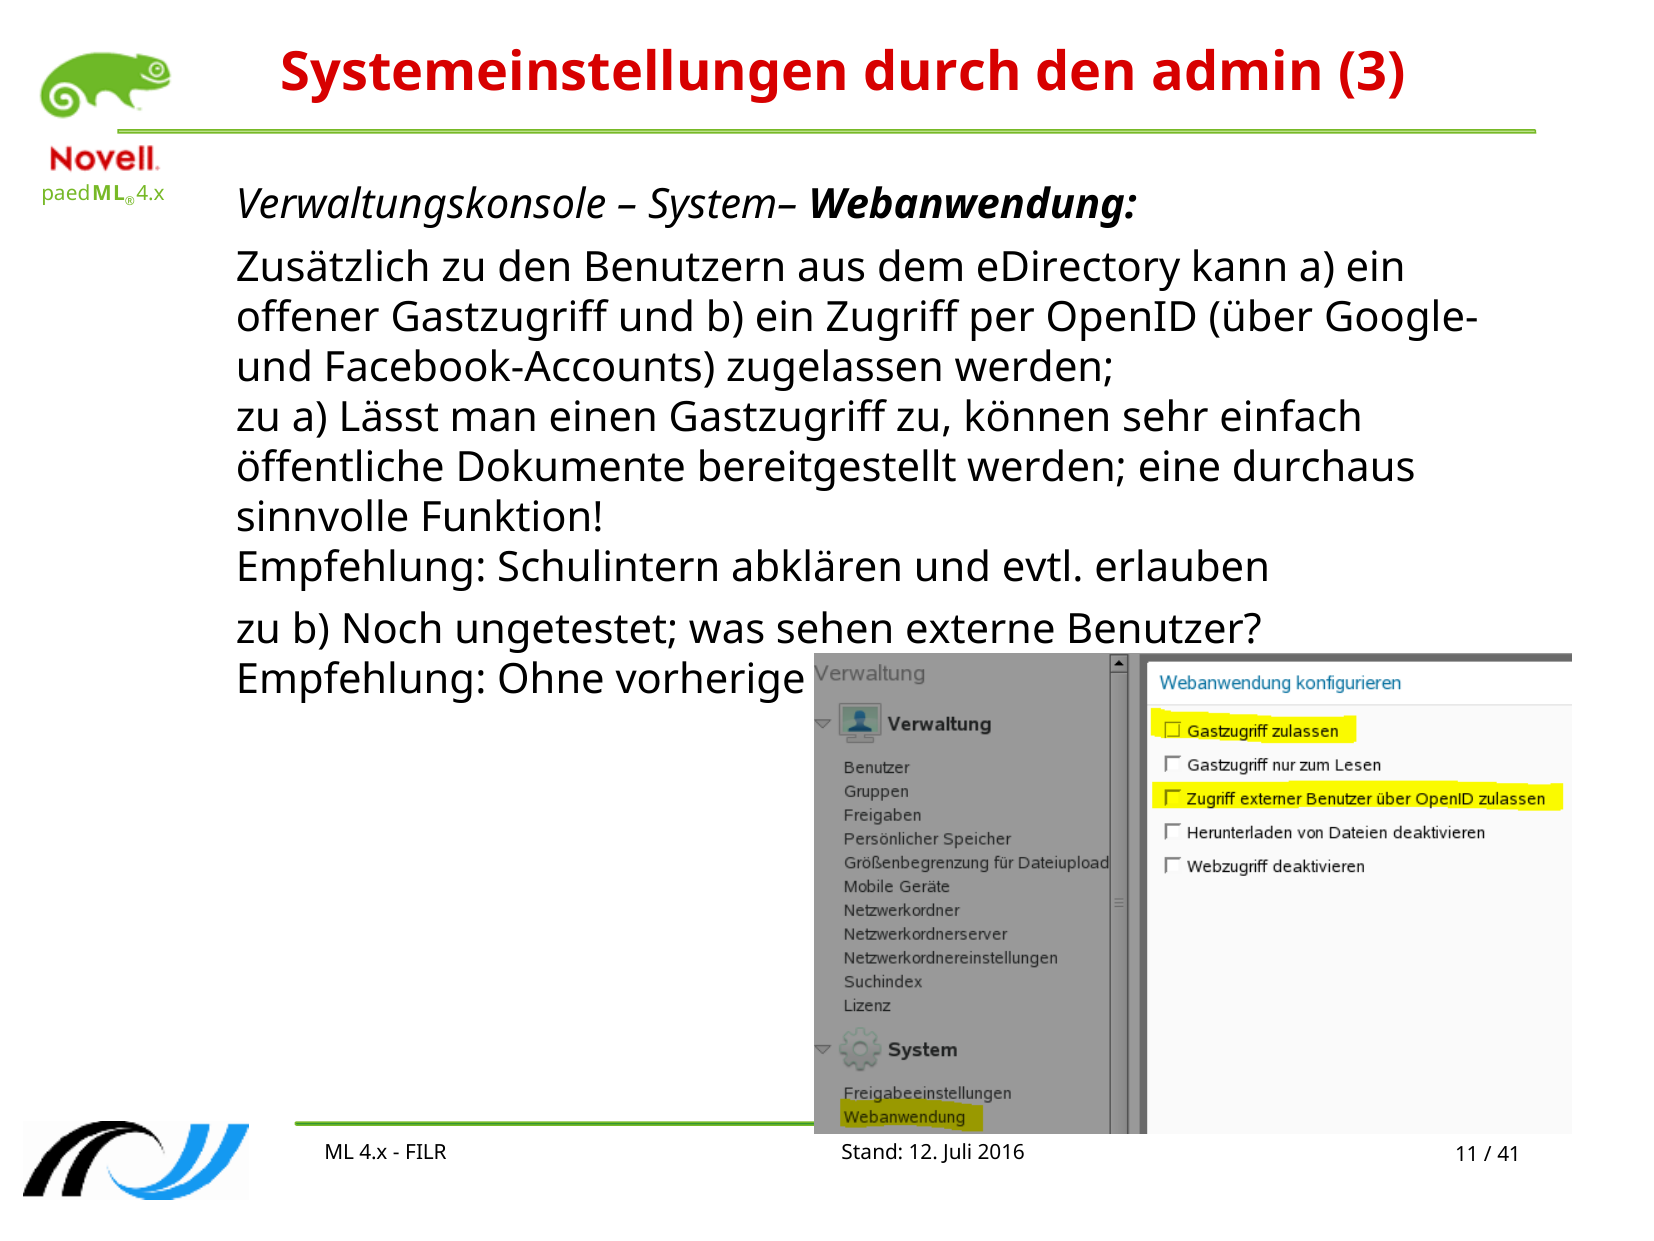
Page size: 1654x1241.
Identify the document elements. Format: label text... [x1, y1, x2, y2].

picture [23, 1121, 249, 1200]
title Systemeinstellungen durch den admin (3) [259, 17, 1534, 121]
picture [26, 35, 184, 193]
list Verwaltungskonsole – System– Webanwendung: Zusätzlich zu den Benutzern aus dem eDirectory kann a) ein offener Gastzugriff und b) ein Zugriff per OpenID (über Google- und Facebook-Accounts) zugelassen werden; zu a) Lässt man einen Gastzugriff zu, können sehr einfach öffentliche Dokumente bereitgestellt werden; eine durchaus sinnvolle Funktion! Empfehlung: Schulintern abklären und evtl. erlauben zu b) Noch ungetestet; was sehen externe Benutzer? Empfehlung: Ohne vorherige intensive Tests NICHT erlauben! [235, 177, 1512, 653]
picture [814, 653, 1572, 1134]
